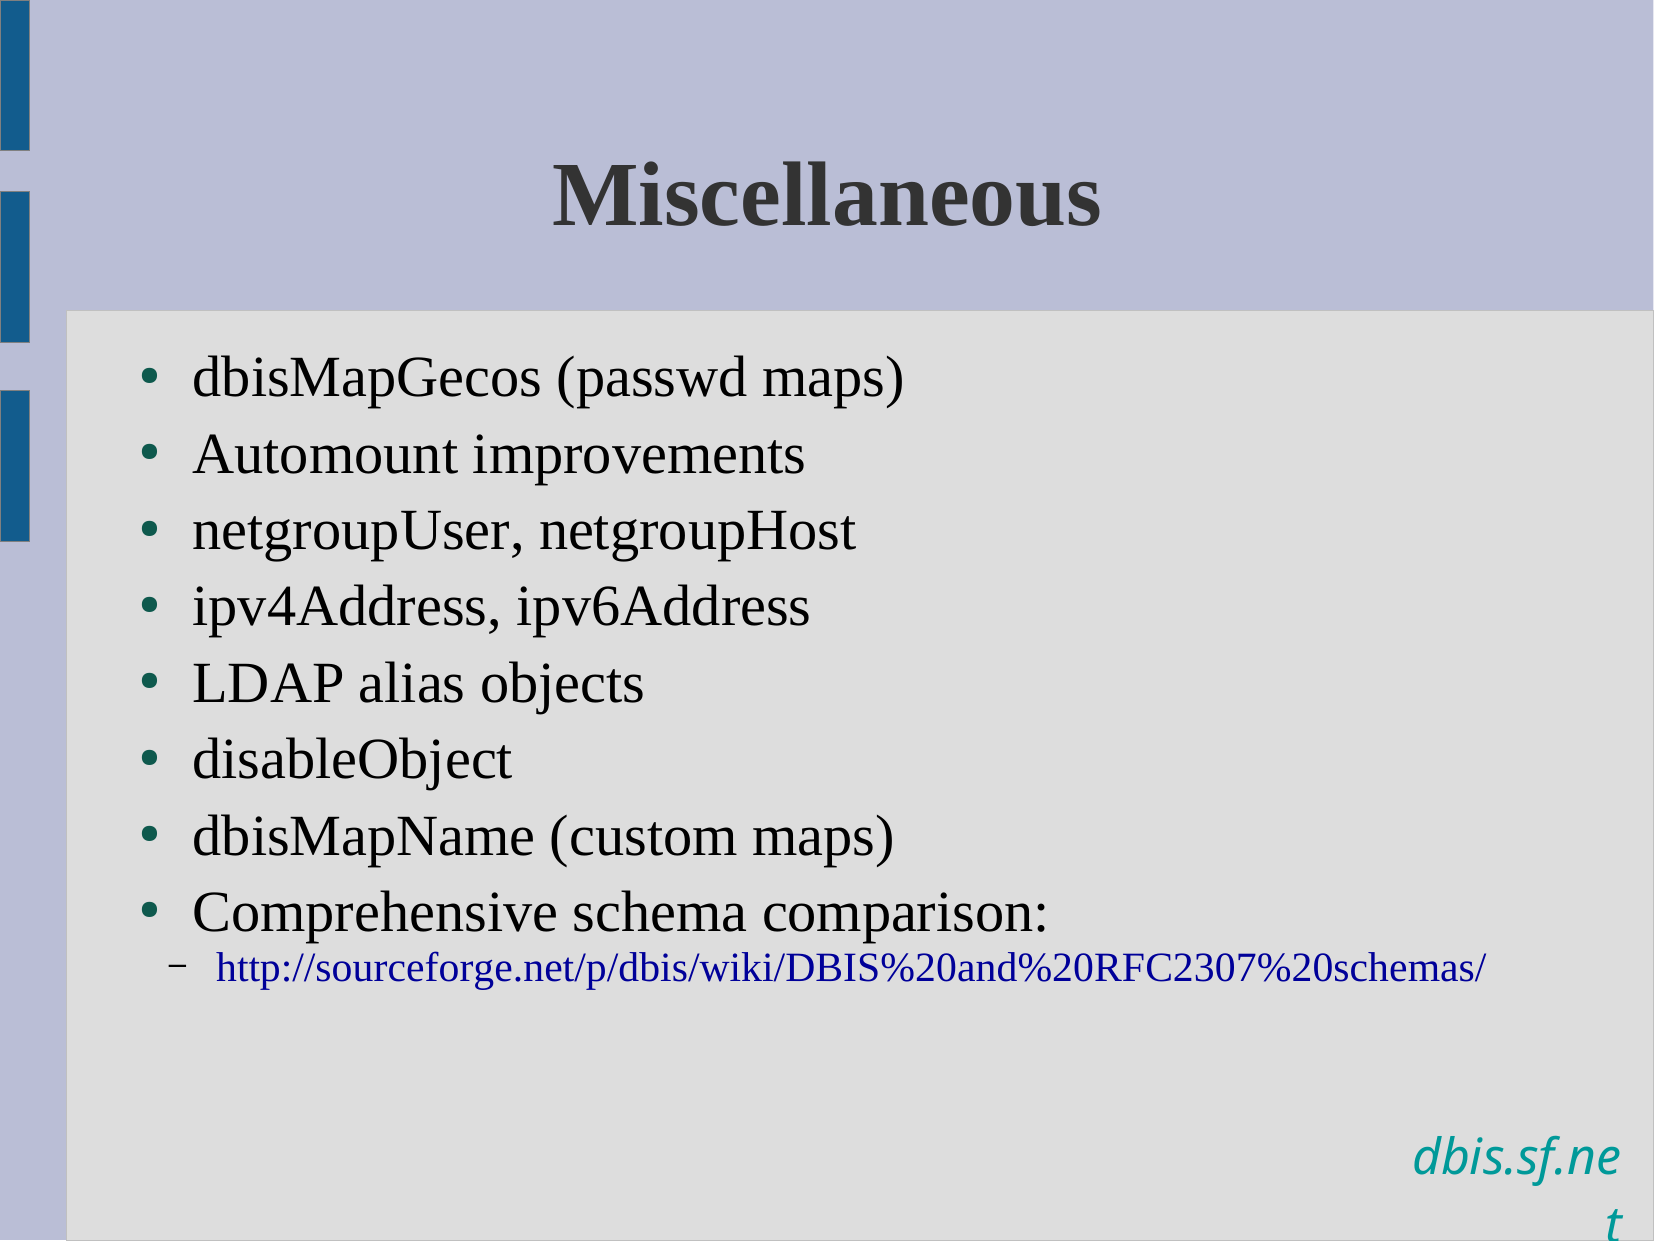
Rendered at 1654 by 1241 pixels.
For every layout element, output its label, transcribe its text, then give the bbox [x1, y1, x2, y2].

title Miscellaneous [121, 91, 1534, 299]
text_box dbis.sf.net [1402, 1143, 1622, 1236]
list dbisMapGecos (passwd maps) Automount improvements netgroupUser, netgroupHost ipv4Address, ipv6Address LDAP alias objects disableObject dbisMapName (custom maps) Comprehensive schema comparison: http://sourceforge.net/p/dbis/wiki/DBIS%20and%20RFC2307%20schemas/ [121, 344, 1534, 1217]
